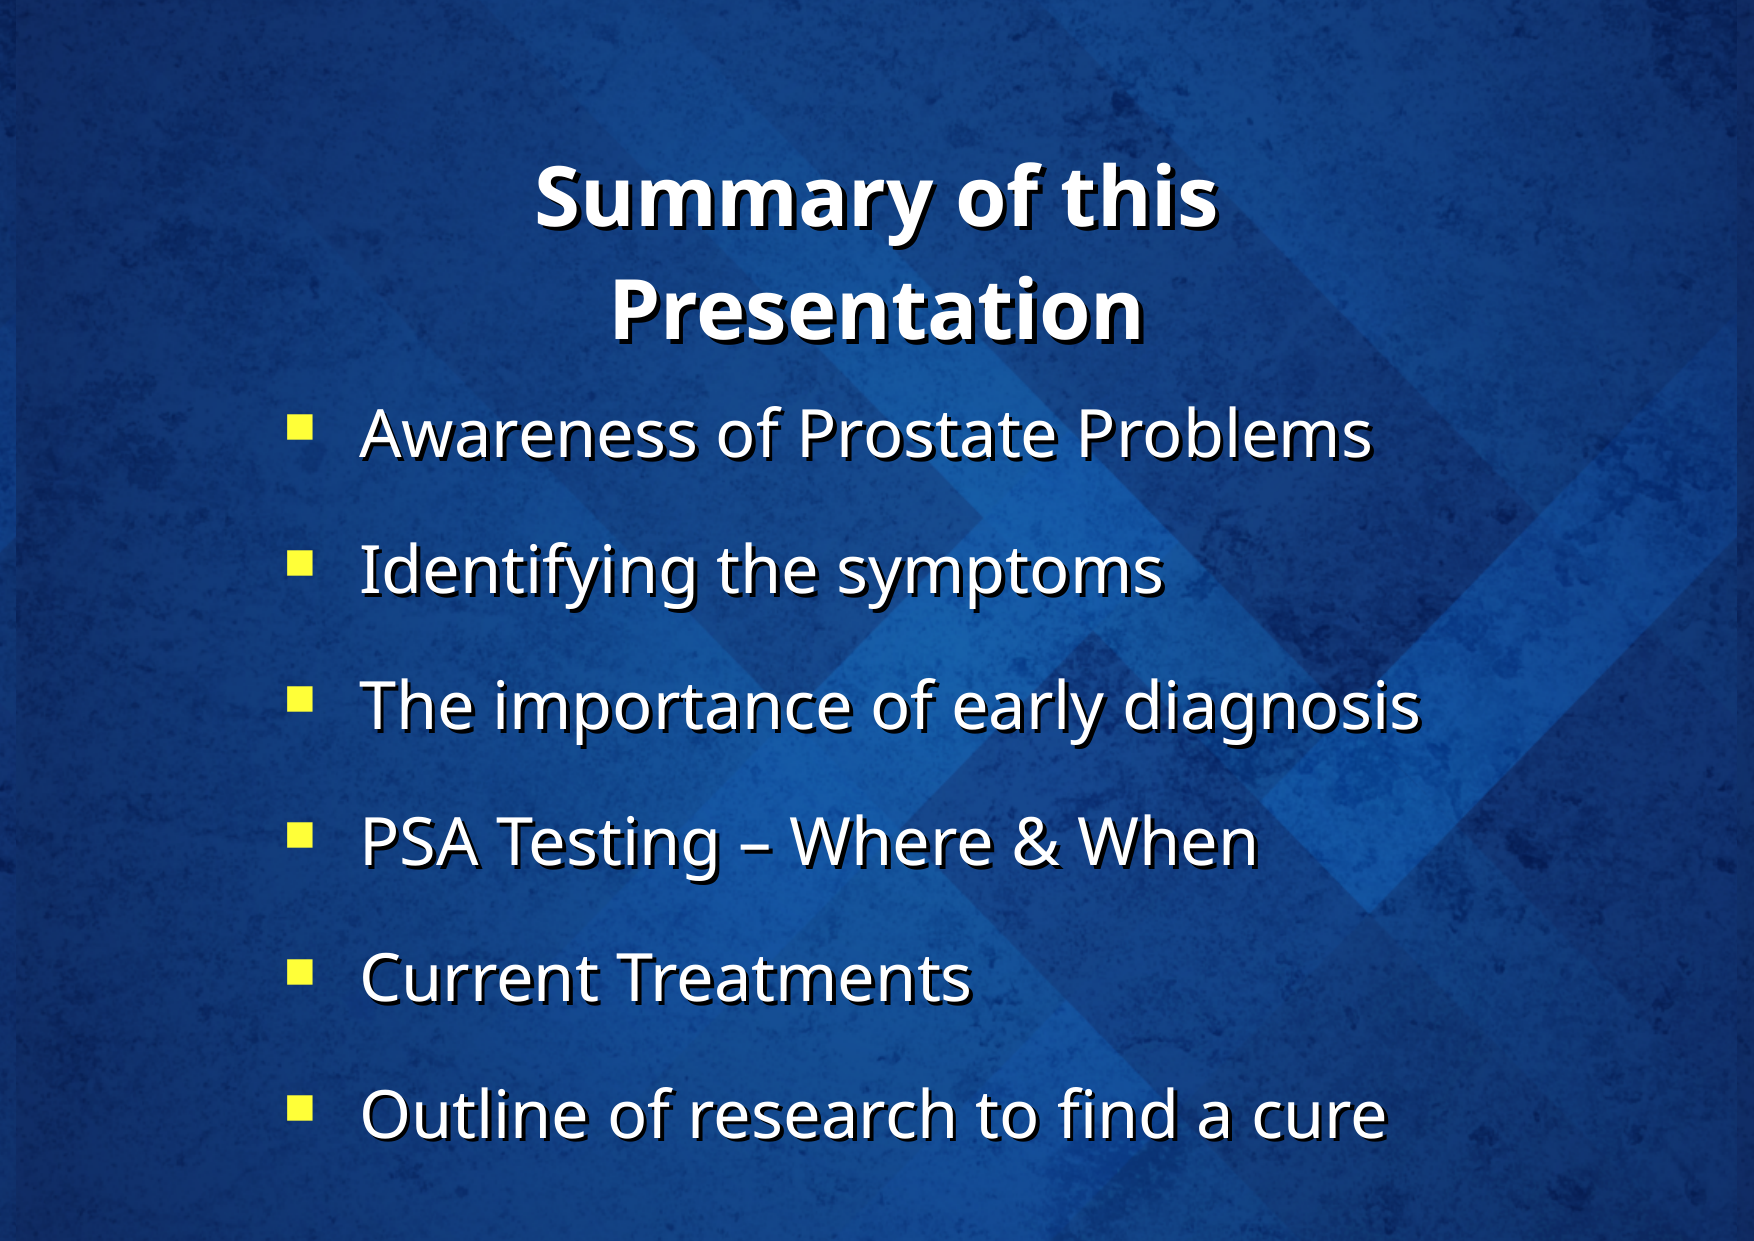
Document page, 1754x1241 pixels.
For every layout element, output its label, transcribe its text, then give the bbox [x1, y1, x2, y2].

text_box Awareness of Prostate Problems Identifying the symptoms The importance of early diagnosis PSA Testing – Where & When Current Treatments Outline of research to find a cure [238, 333, 1516, 1062]
text_box Summary of this Presentation [295, 129, 1459, 260]
picture [0, 0, 1754, 1241]
